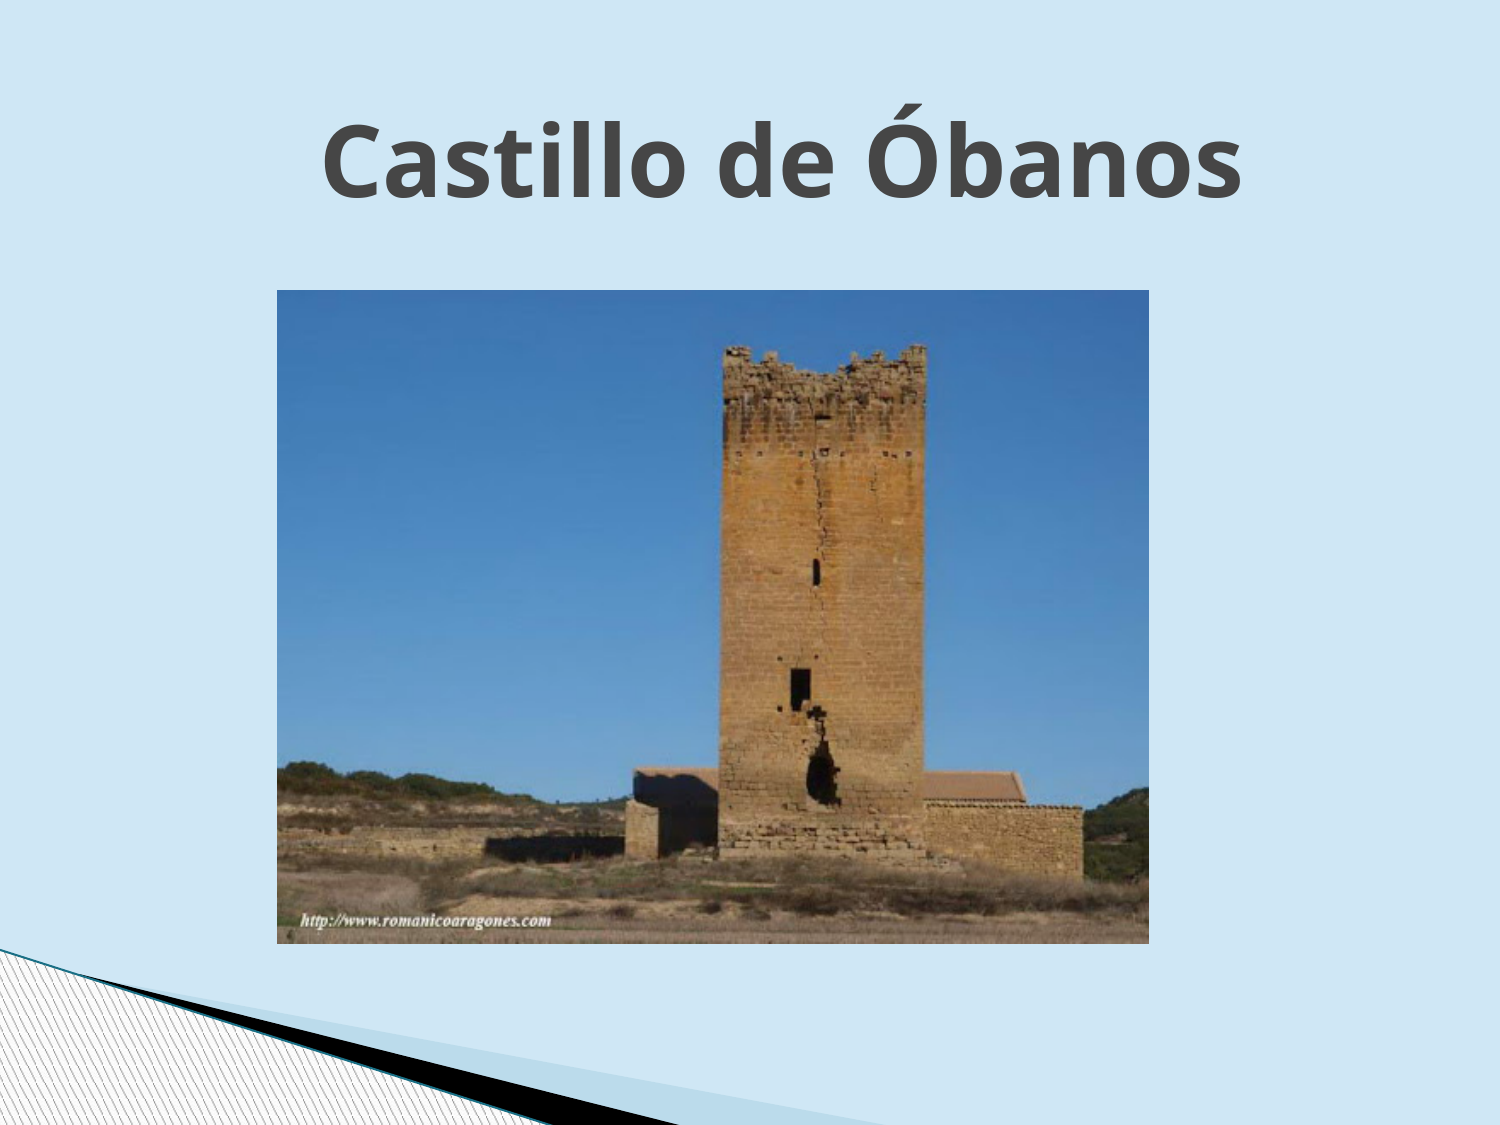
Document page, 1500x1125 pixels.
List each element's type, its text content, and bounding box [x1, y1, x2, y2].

title Castillo de Óbanos [304, 90, 1500, 198]
picture [277, 290, 1149, 944]
picture [0, 952, 543, 1125]
